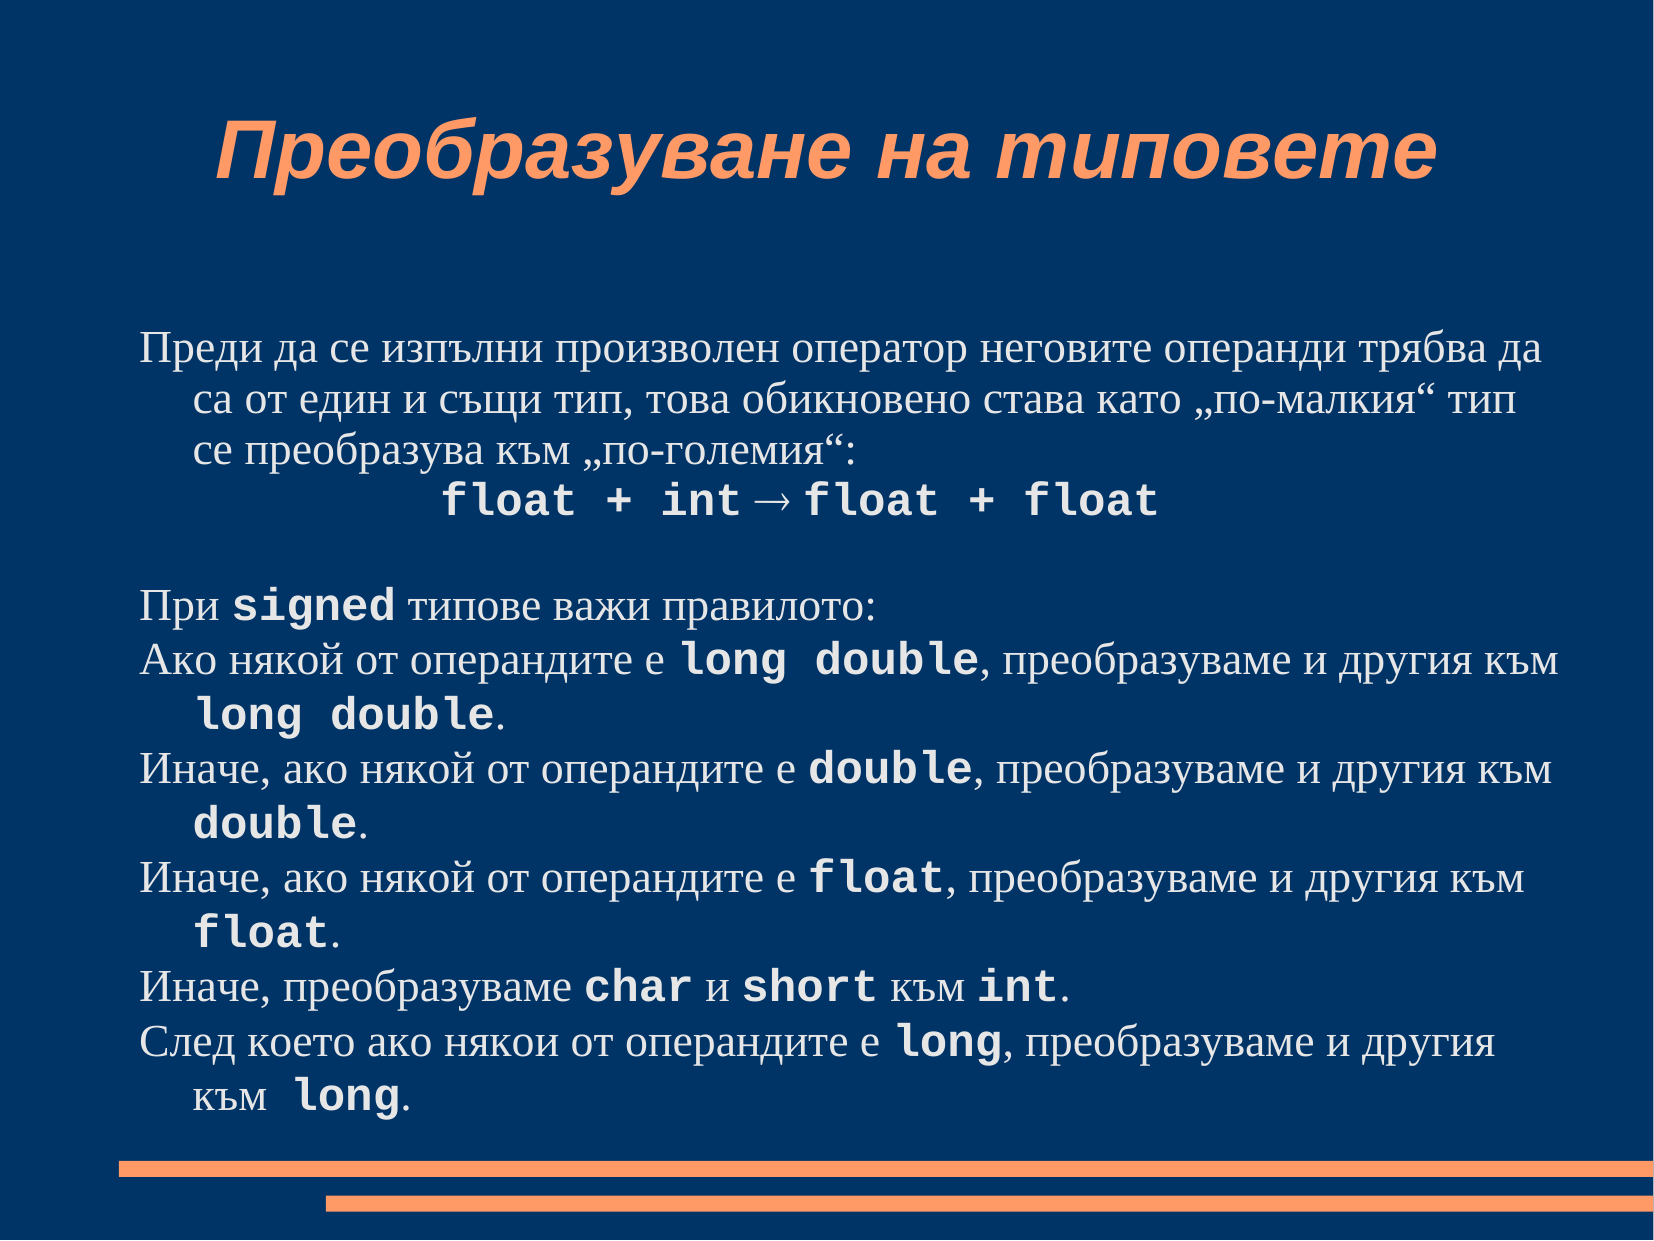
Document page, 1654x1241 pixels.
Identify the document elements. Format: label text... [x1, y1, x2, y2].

title Преобразуване на типовете [121, 46, 1534, 254]
list Преди да се изпълни произволен оператор неговите операнди трябва да са от един и същи тип, това обикновено става като „по-малкия“ тип се преобразува към „по-големия“: float + int  float + float При signed типове важи правилото: Ако някой от операндите е long double, преобразуваме и другия към long double. Иначе, ако някой от операндите е double, преобразуваме и другия към double. Иначе, ако някой от операндите е float, преобразуваме и другия към float. Иначе, преобразуваме char и short към int. След което ако някои от операндите е long, преобразуваме и другия към long. [121, 322, 1561, 1132]
